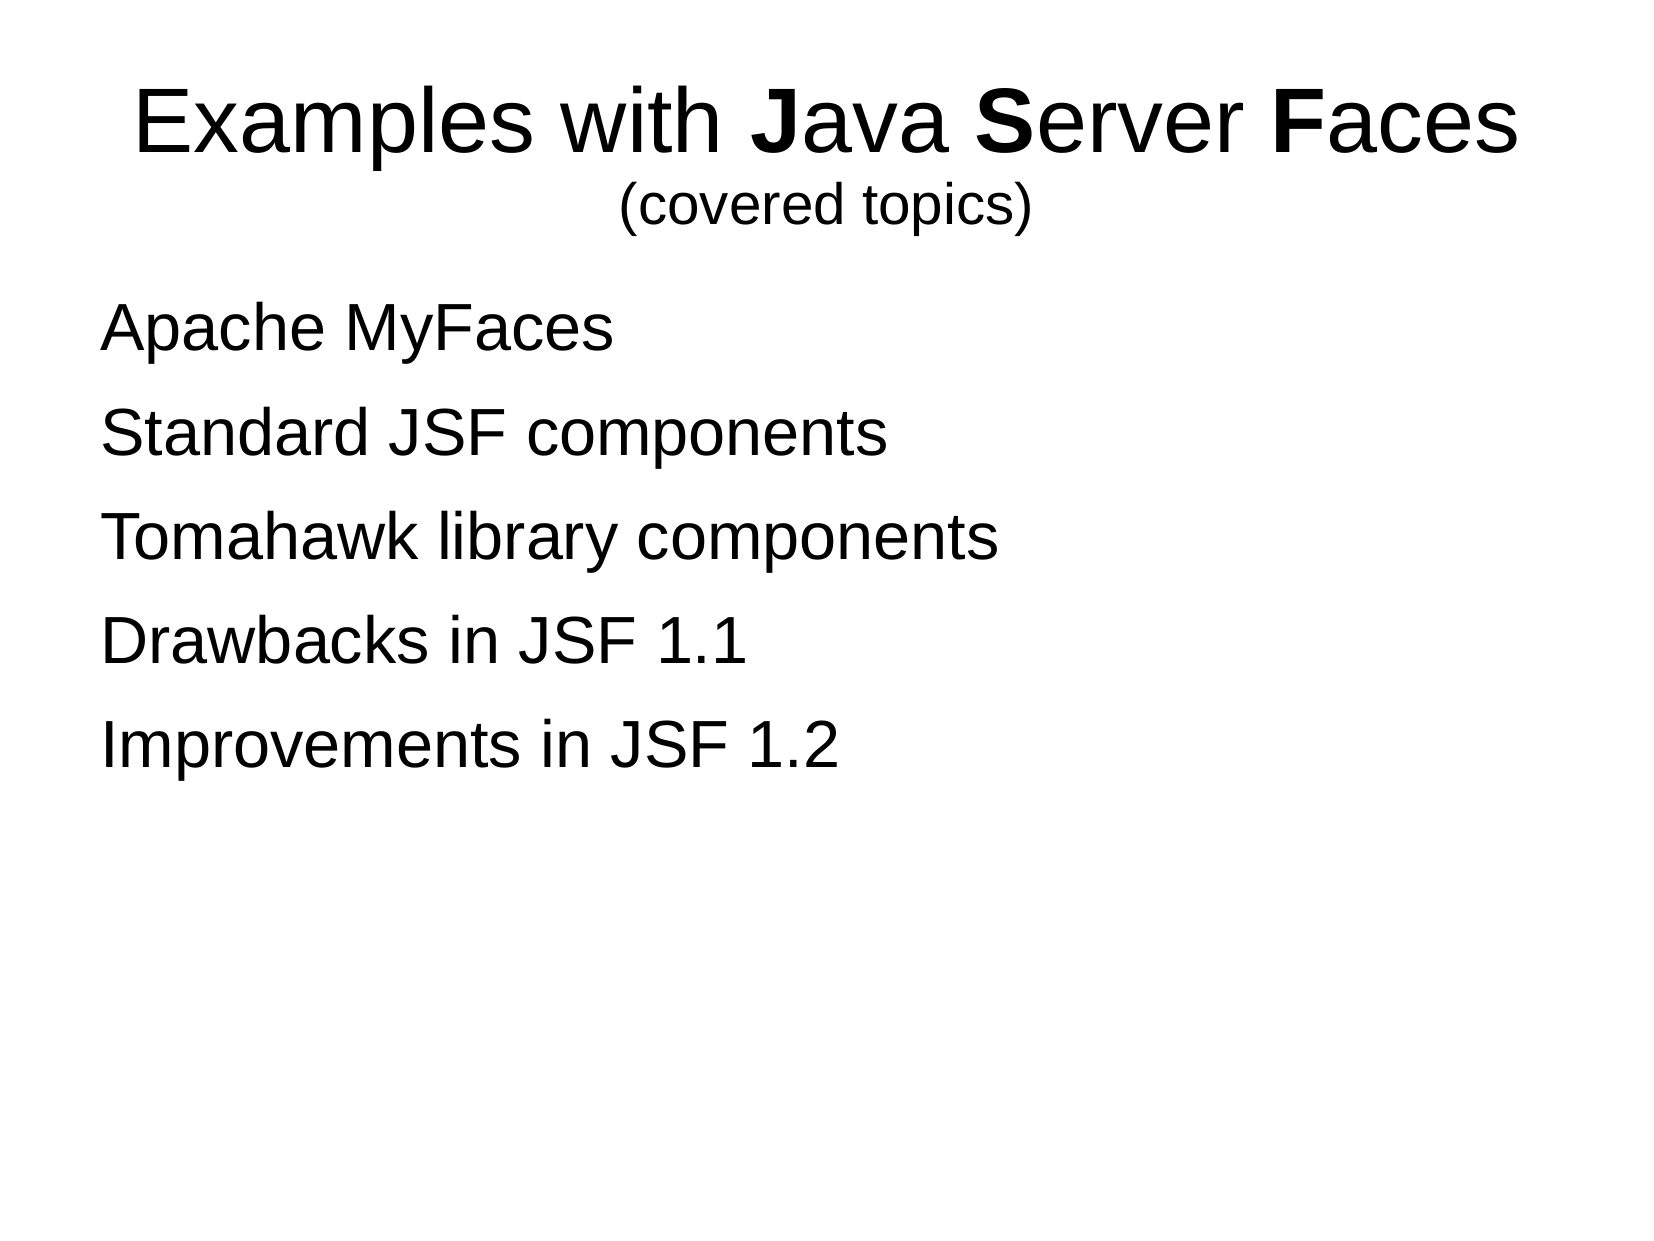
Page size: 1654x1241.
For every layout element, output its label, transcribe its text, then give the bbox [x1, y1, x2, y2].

title Examples with Java Server Faces (covered topics) [82, 49, 1571, 257]
list Apache MyFaces Standard JSF components Tomahawk library components Drawbacks in JSF 1.1 Improvements in JSF 1.2 [82, 290, 1571, 1109]
